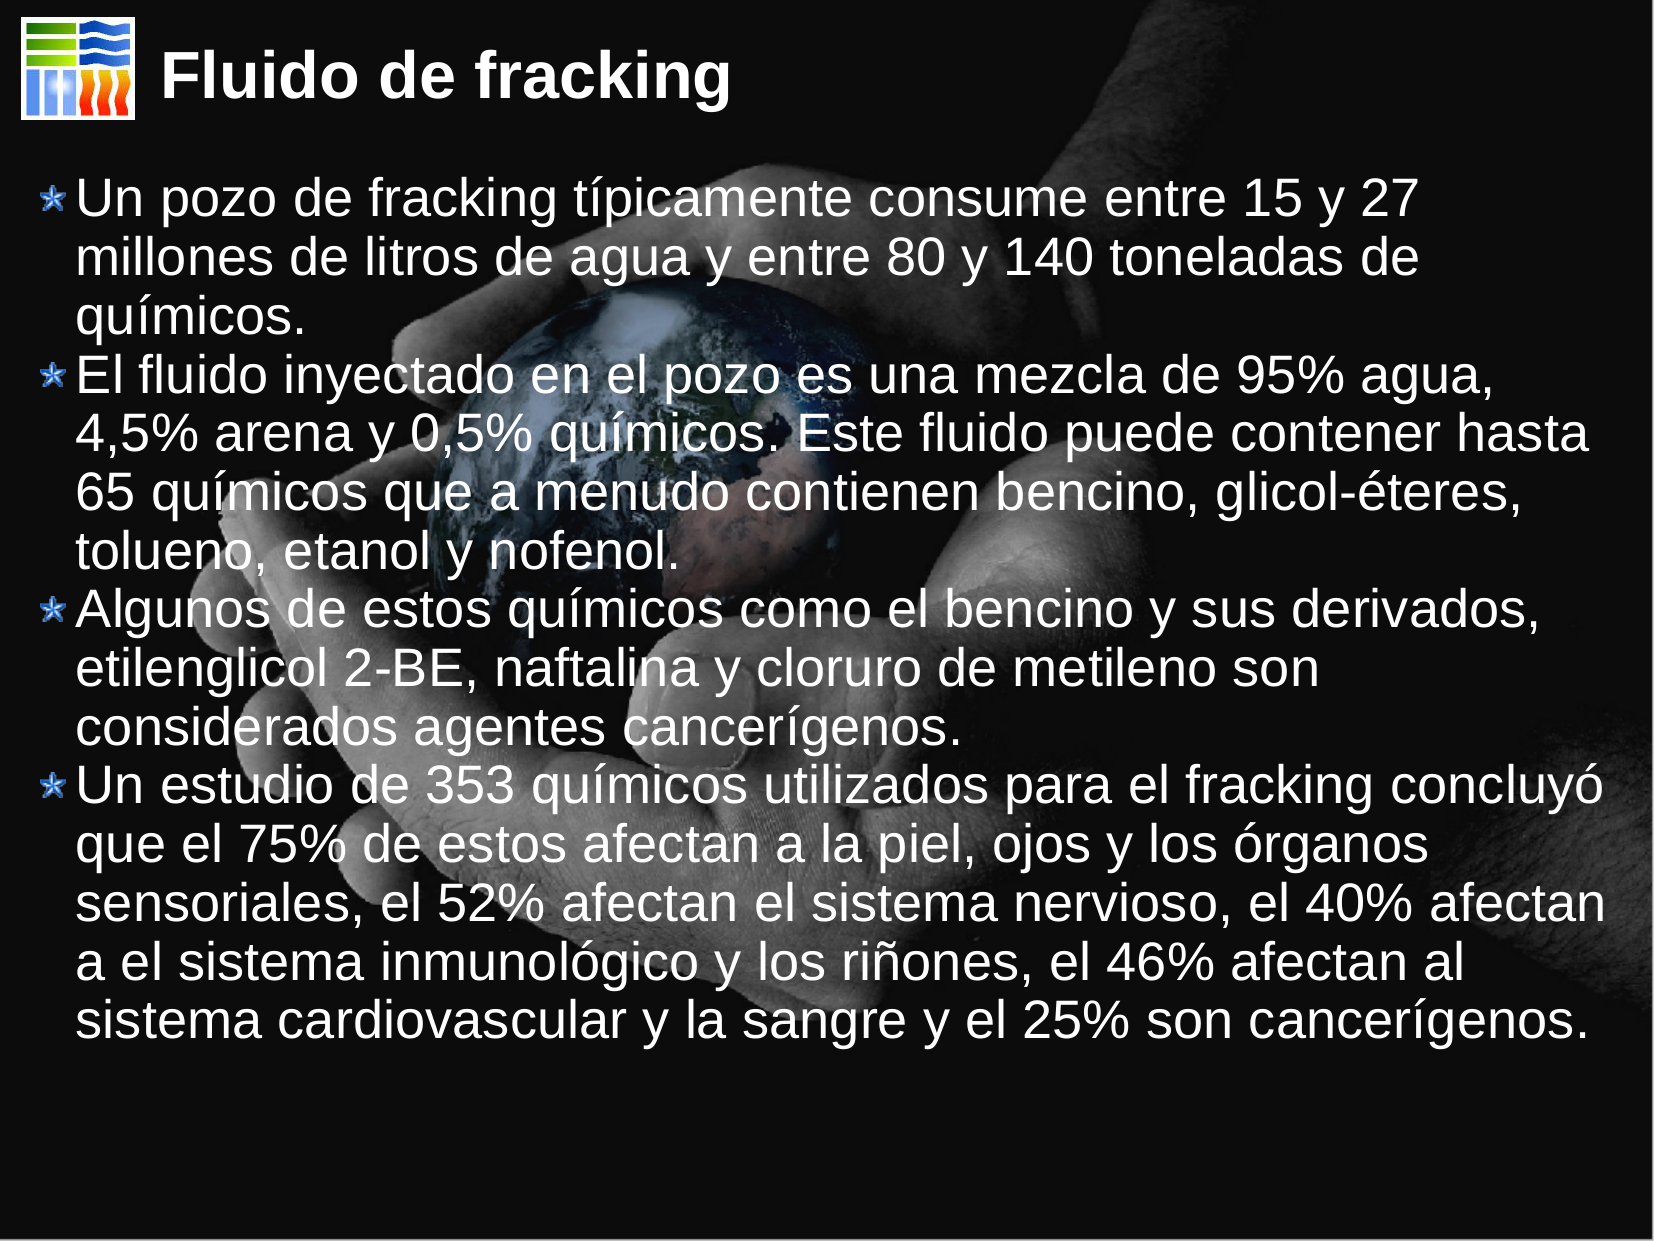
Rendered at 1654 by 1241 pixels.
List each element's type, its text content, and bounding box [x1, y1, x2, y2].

picture [0, 0, 1654, 1241]
title Fluido de fracking [160, 0, 1654, 151]
text_box Un pozo de fracking típicamente consume entre 15 y 27 millones de litros de agua y entre 80 y 140 toneladas de químicos. El fluido inyectado en el pozo es una mezcla de 95% agua, 4,5% arena y 0,5% químicos. Este fluido puede contener hasta 65 químicos que a menudo contienen bencino, glicol-éteres, tolueno, etanol y nofenol. Algunos de estos químicos como el bencino y sus derivados, etilenglicol 2-BE, naftalina y cloruro de metileno son considerados agentes cancerígenos. Un estudio de 353 químicos utilizados para el fracking concluyó que el 75% de estos afectan a la piel, ojos y los órganos sensoriales, el 52% afectan el sistema nervioso, el 40% afectan a el sistema inmunológico y los riñones, el 46% afectan al sistema cardiovascular y la sangre y el 25% son cancerígenos. [25, 162, 1629, 1060]
